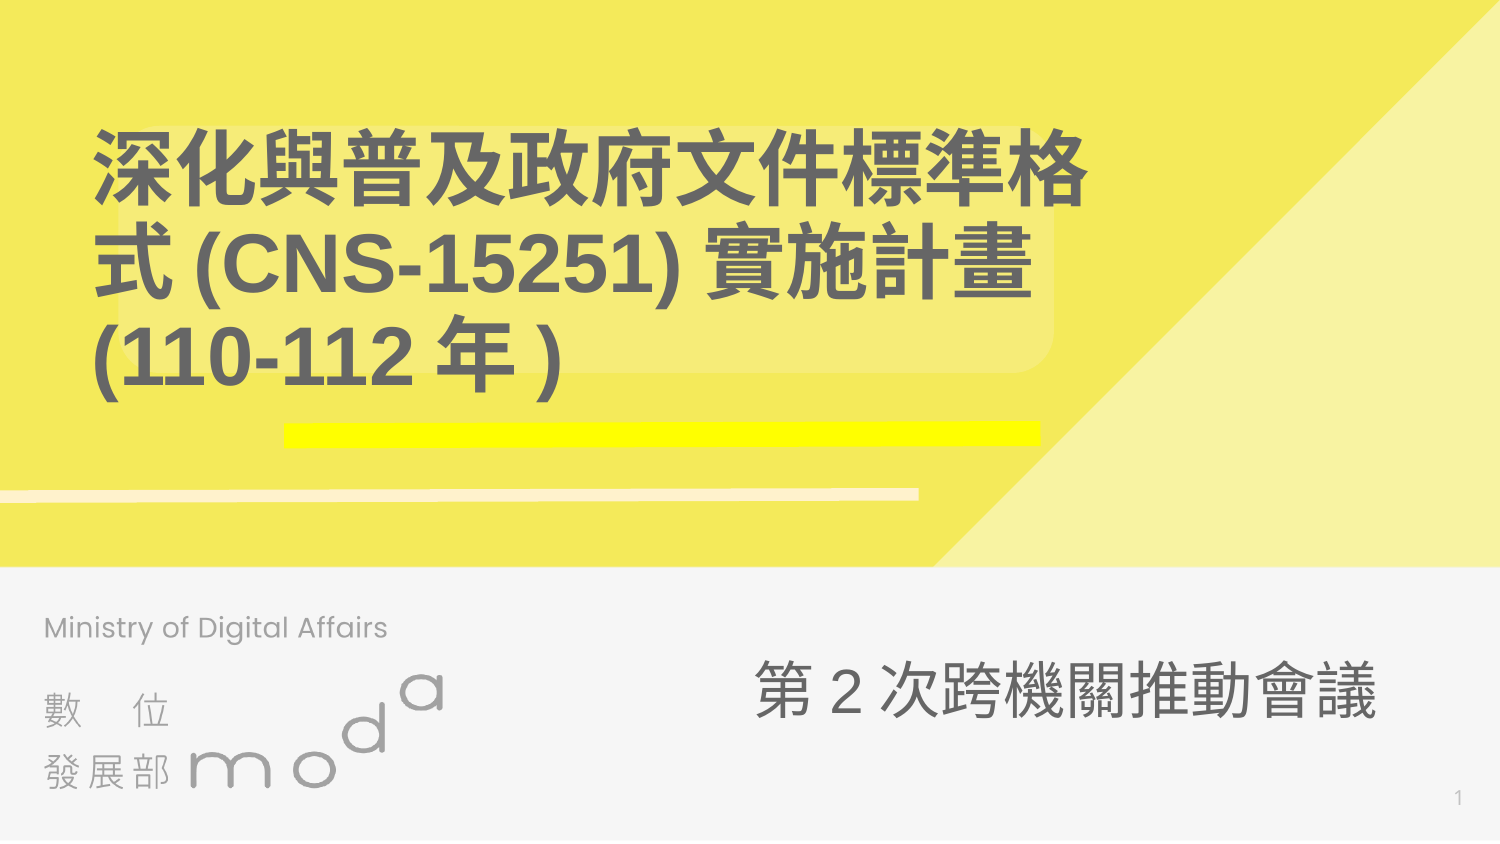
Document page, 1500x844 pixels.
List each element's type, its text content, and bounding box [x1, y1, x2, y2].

text_box 第2次跨機關推動會議 [738, 649, 1447, 775]
text_box 深化與普及政府文件標準格式(CNS-15251)實施計畫(110-112年) [76, 23, 1170, 411]
text_box [0, 566, 1500, 841]
